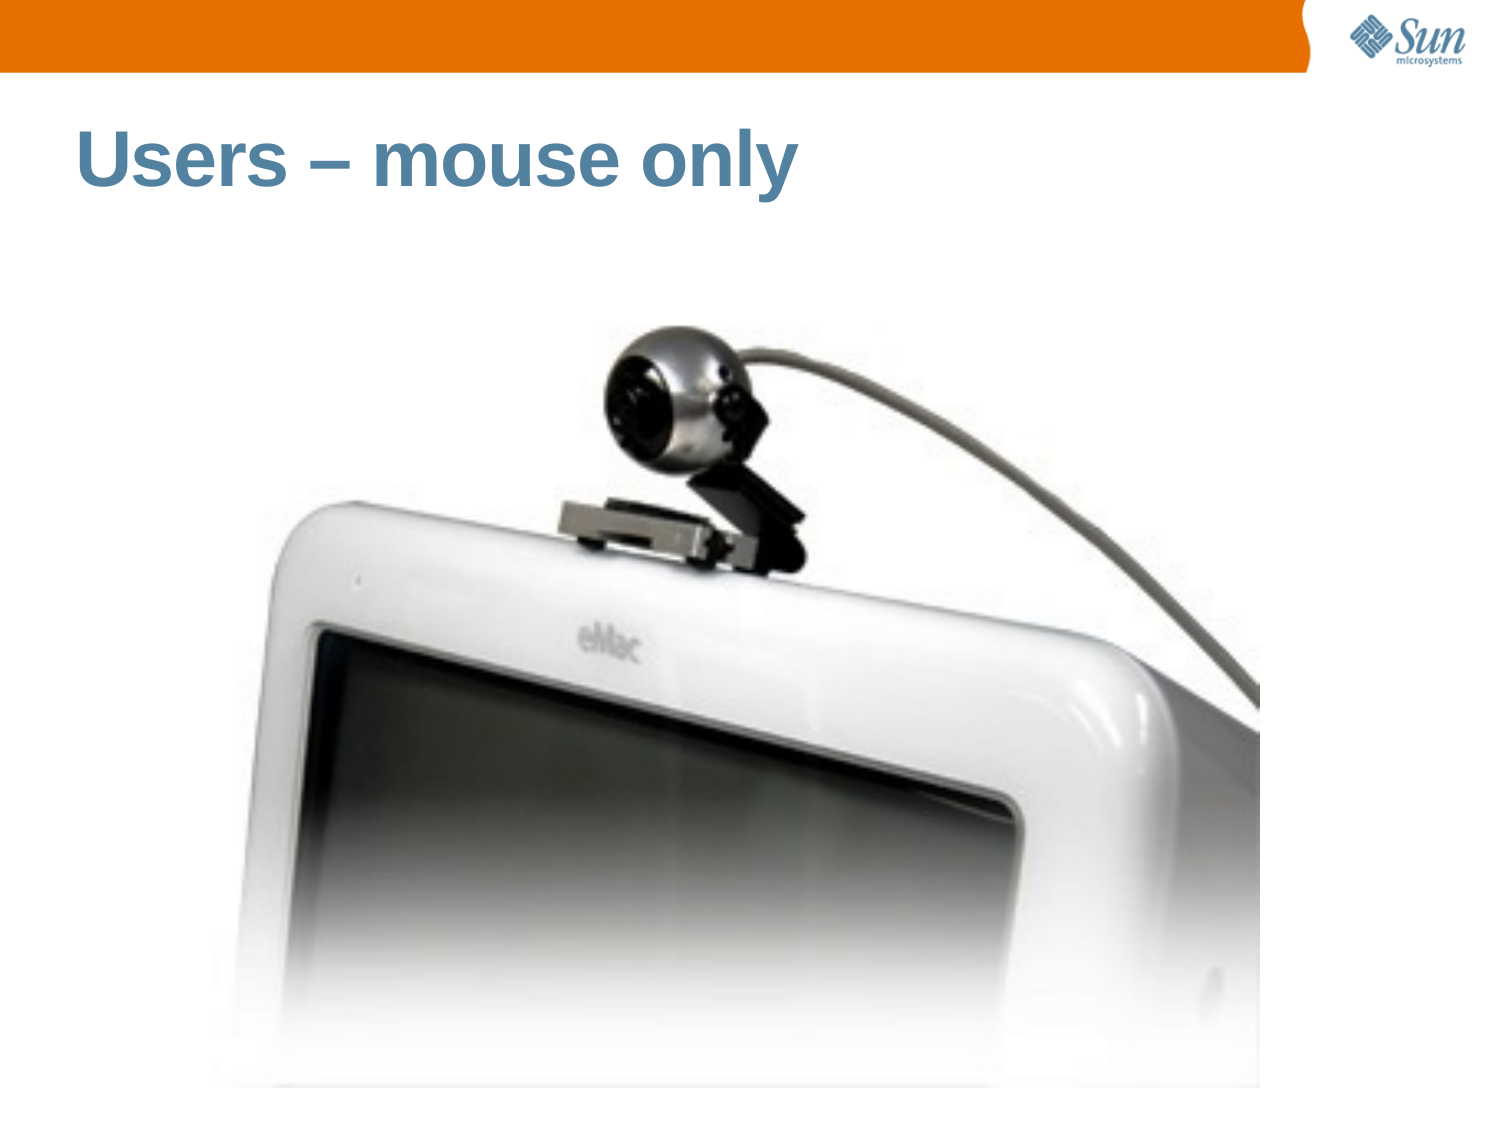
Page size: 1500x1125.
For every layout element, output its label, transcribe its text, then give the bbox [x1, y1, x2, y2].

picture [108, 222, 1260, 1088]
title Users – mouse only [75, 122, 1438, 228]
picture [0, 0, 1500, 75]
